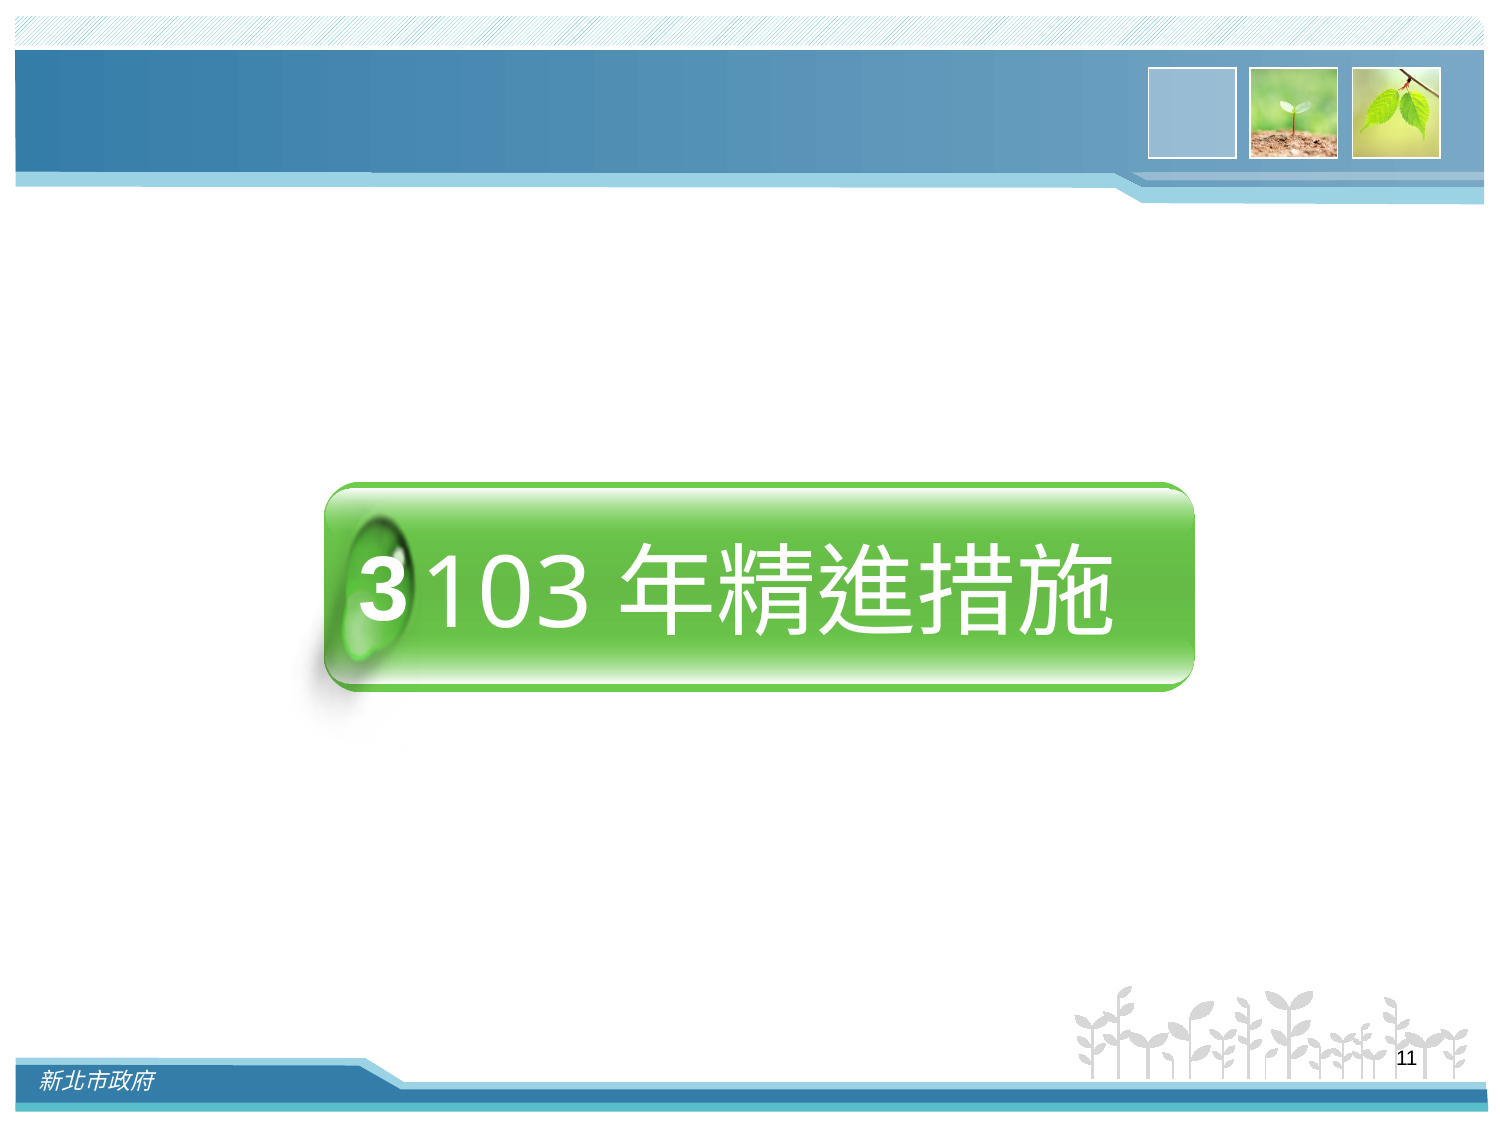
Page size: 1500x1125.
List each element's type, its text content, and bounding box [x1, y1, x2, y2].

title [75, 39, 1138, 182]
picture [1353, 69, 1439, 157]
text_box 103年精進措施 [422, 520, 1138, 655]
slide_number <編號> [1167, 1037, 1433, 1085]
picture [291, 499, 422, 760]
text_box 3 [344, 521, 407, 647]
text_box [329, 481, 1196, 693]
picture [1251, 69, 1337, 157]
